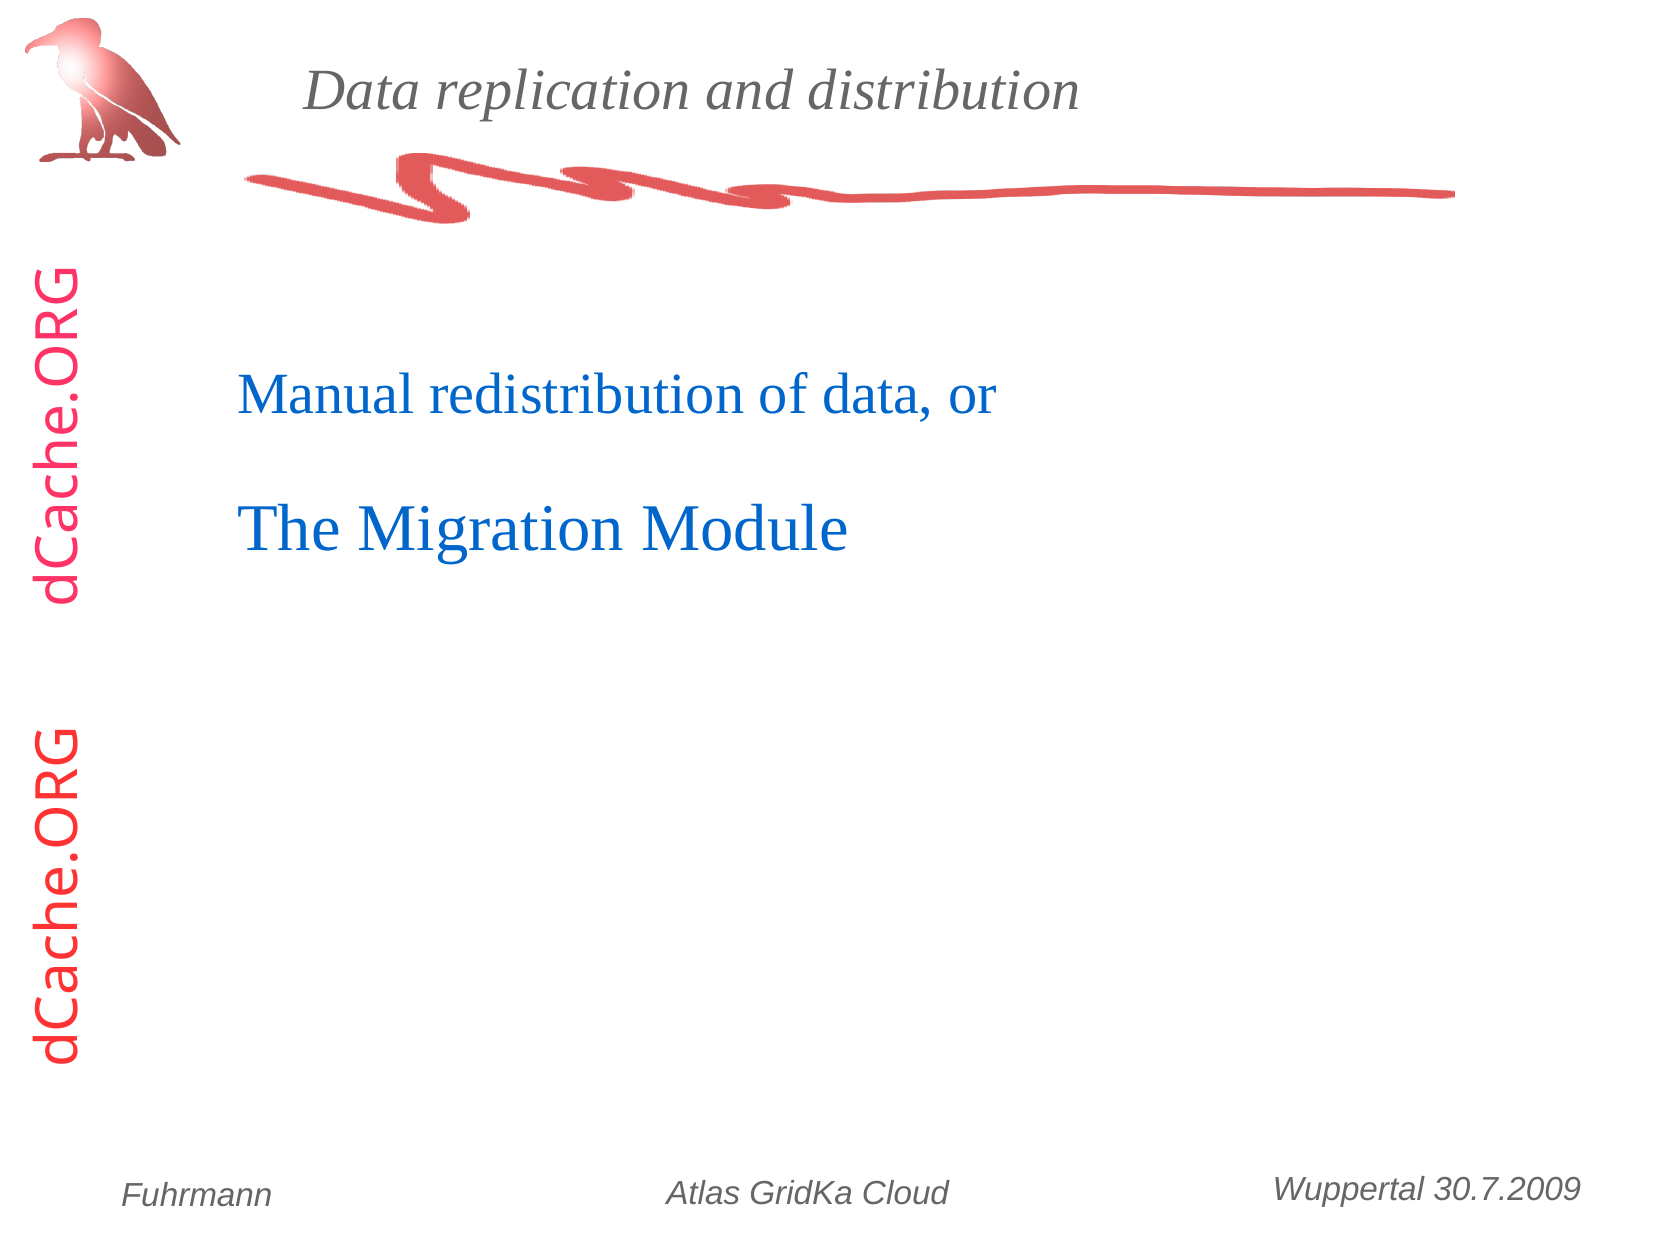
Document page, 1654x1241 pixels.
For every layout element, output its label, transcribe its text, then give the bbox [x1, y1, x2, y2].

text_box Data replication and distribution [289, 49, 1094, 132]
text_box Manual redistribution of data, or The Migration Module [222, 354, 1012, 581]
